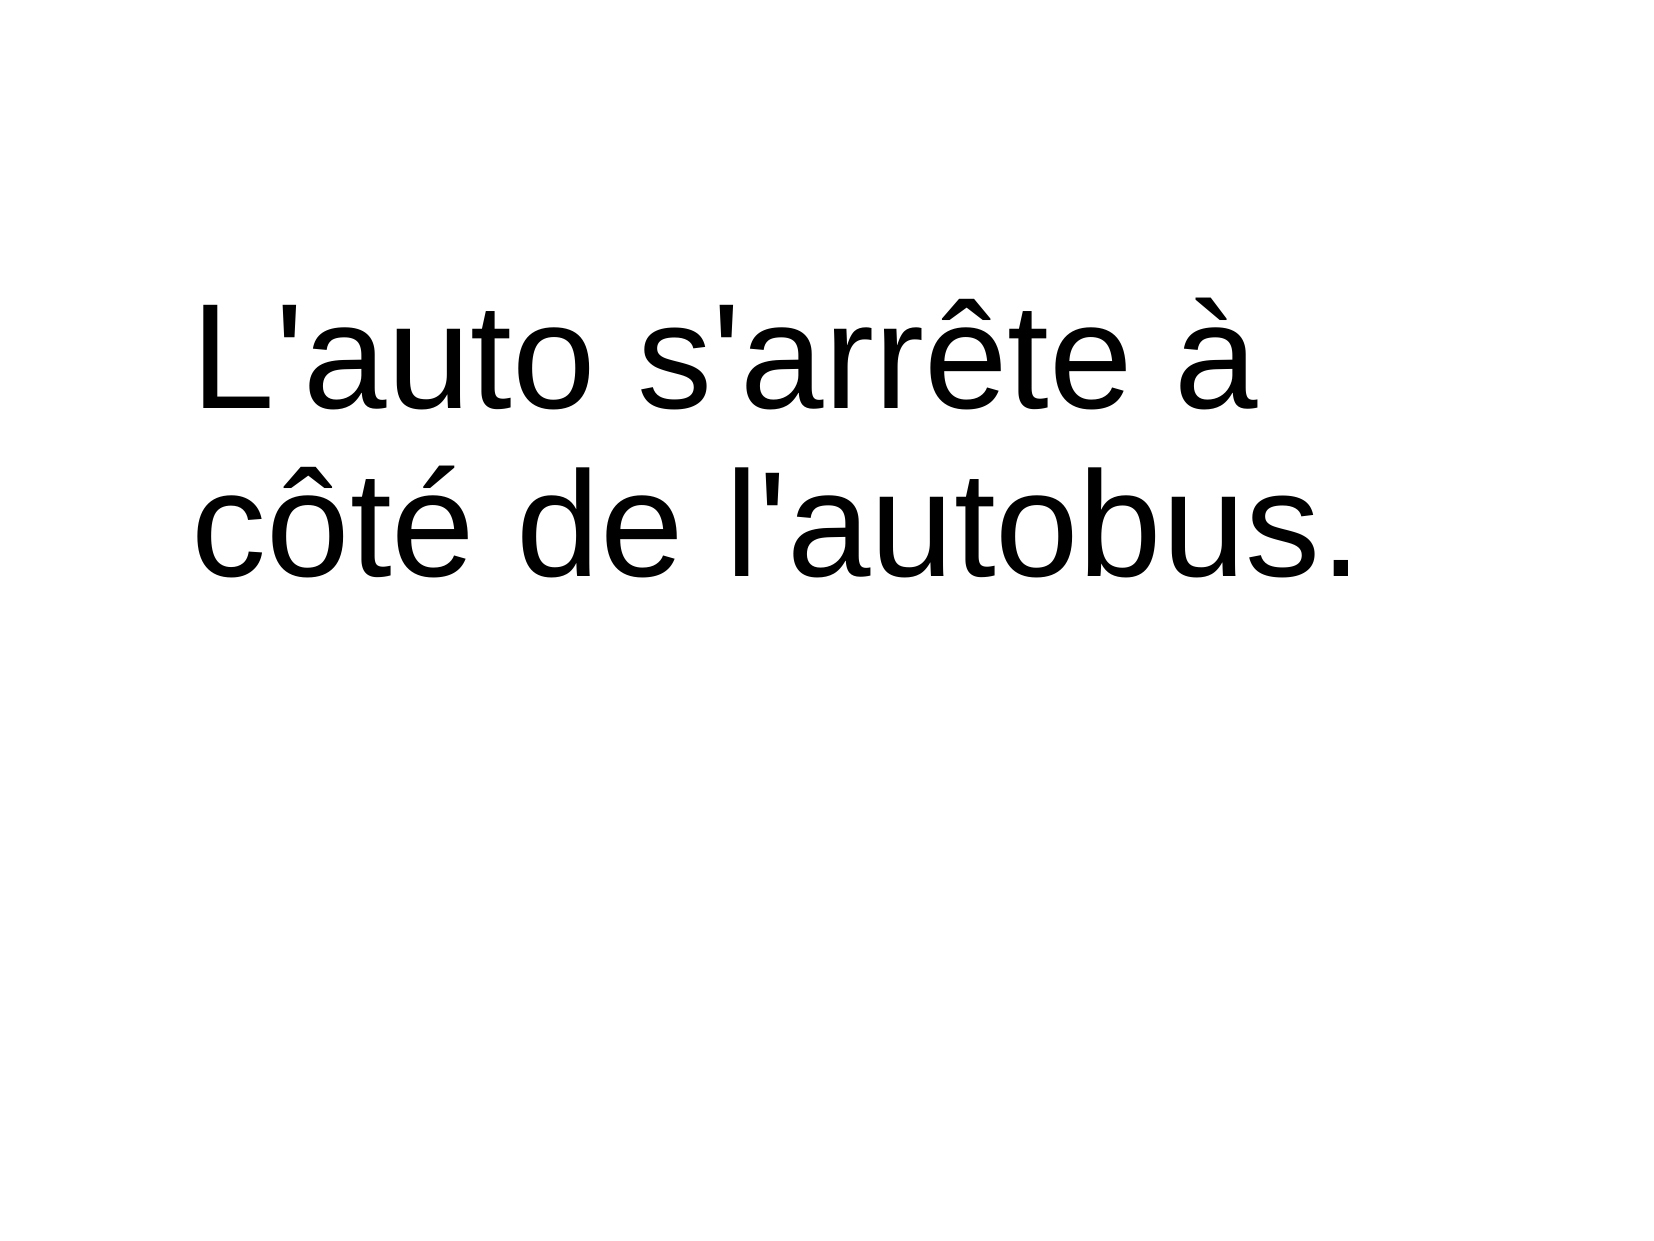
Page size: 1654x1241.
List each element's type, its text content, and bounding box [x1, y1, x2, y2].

text_box L'auto s'arrête à côté de l'autobus. [177, 265, 1447, 1093]
